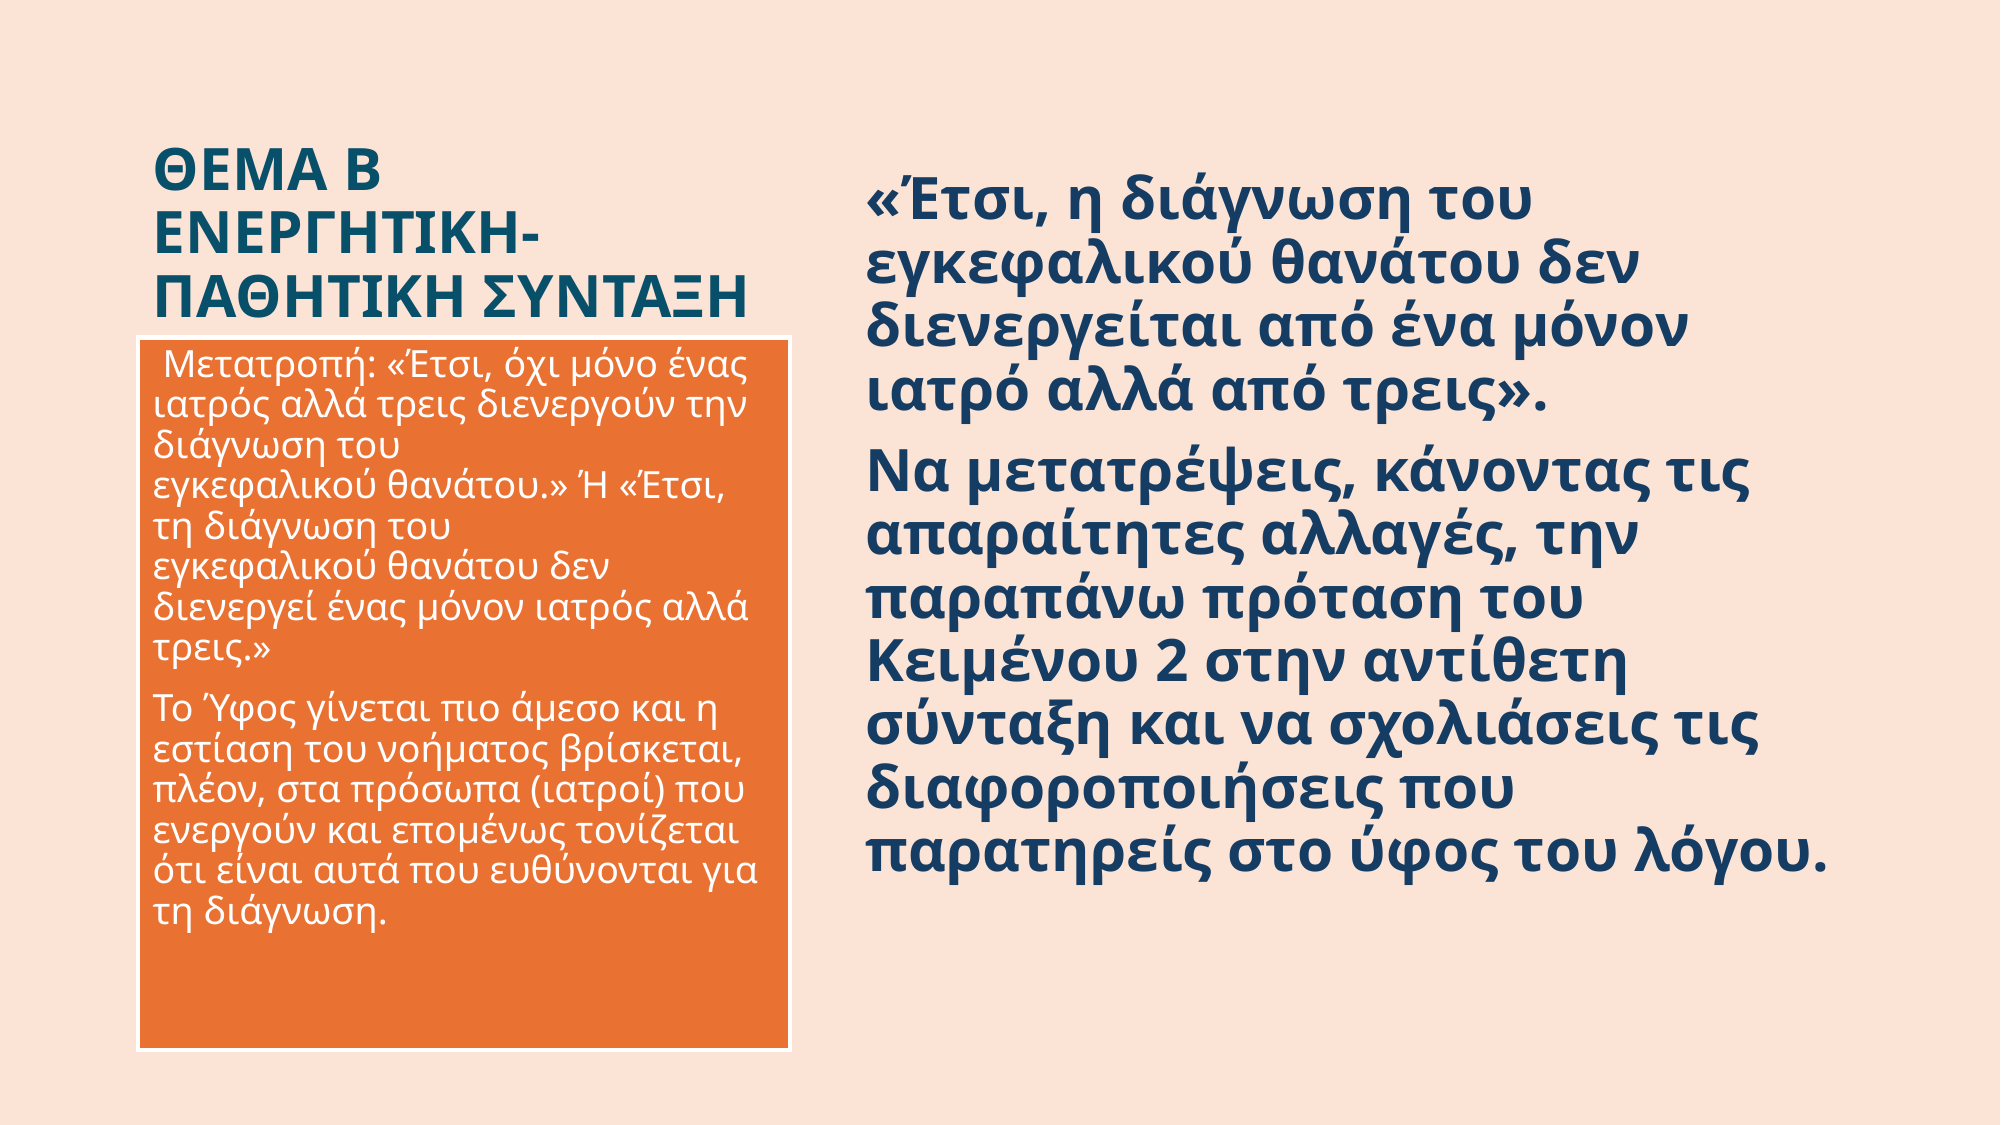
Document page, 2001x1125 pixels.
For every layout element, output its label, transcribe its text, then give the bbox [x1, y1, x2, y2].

list «Έτσι, η διάγνωση του εγκεφαλικού θανάτου δεν διενεργείται από ένα μόνον ιατρό αλλά από τρεις». Να μετατρέψεις, κάνοντας τις απαραίτητες αλλαγές, την παραπάνω πρόταση του Κειμένου 2 στην αντίθετη σύνταξη και να σχολιάσεις τις διαφοροποιήσεις που παρατηρείς στο ύφος του λόγου. [850, 161, 1863, 962]
list Μετατροπή: «Έτσι, όχι μόνο ένας ιατρός αλλά τρεις διενεργούν την διάγνωση του εγκεφαλικού θανάτου.» Ή «Έτσι, τη διάγνωση του εγκεφαλικού θανάτου δεν διενεργεί ένας μόνον ιατρός αλλά τρεις.» Το Ύφος γίνεται πιο άμεσο και η εστίαση του νοήματος βρίσκεται, πλέον, στα πρόσωπα (ιατροί) που ενεργούν και επομένως τονίζεται ότι είναι αυτά που ευθύνονται για τη διάγνωση. [137, 337, 790, 1051]
title ΘΕΜΑ Β ΕΝΕΡΓΗΤΙΚΗ-ΠΑΘΗΤΙΚΗ ΣΥΝΤΑΞΗ [137, 75, 783, 335]
